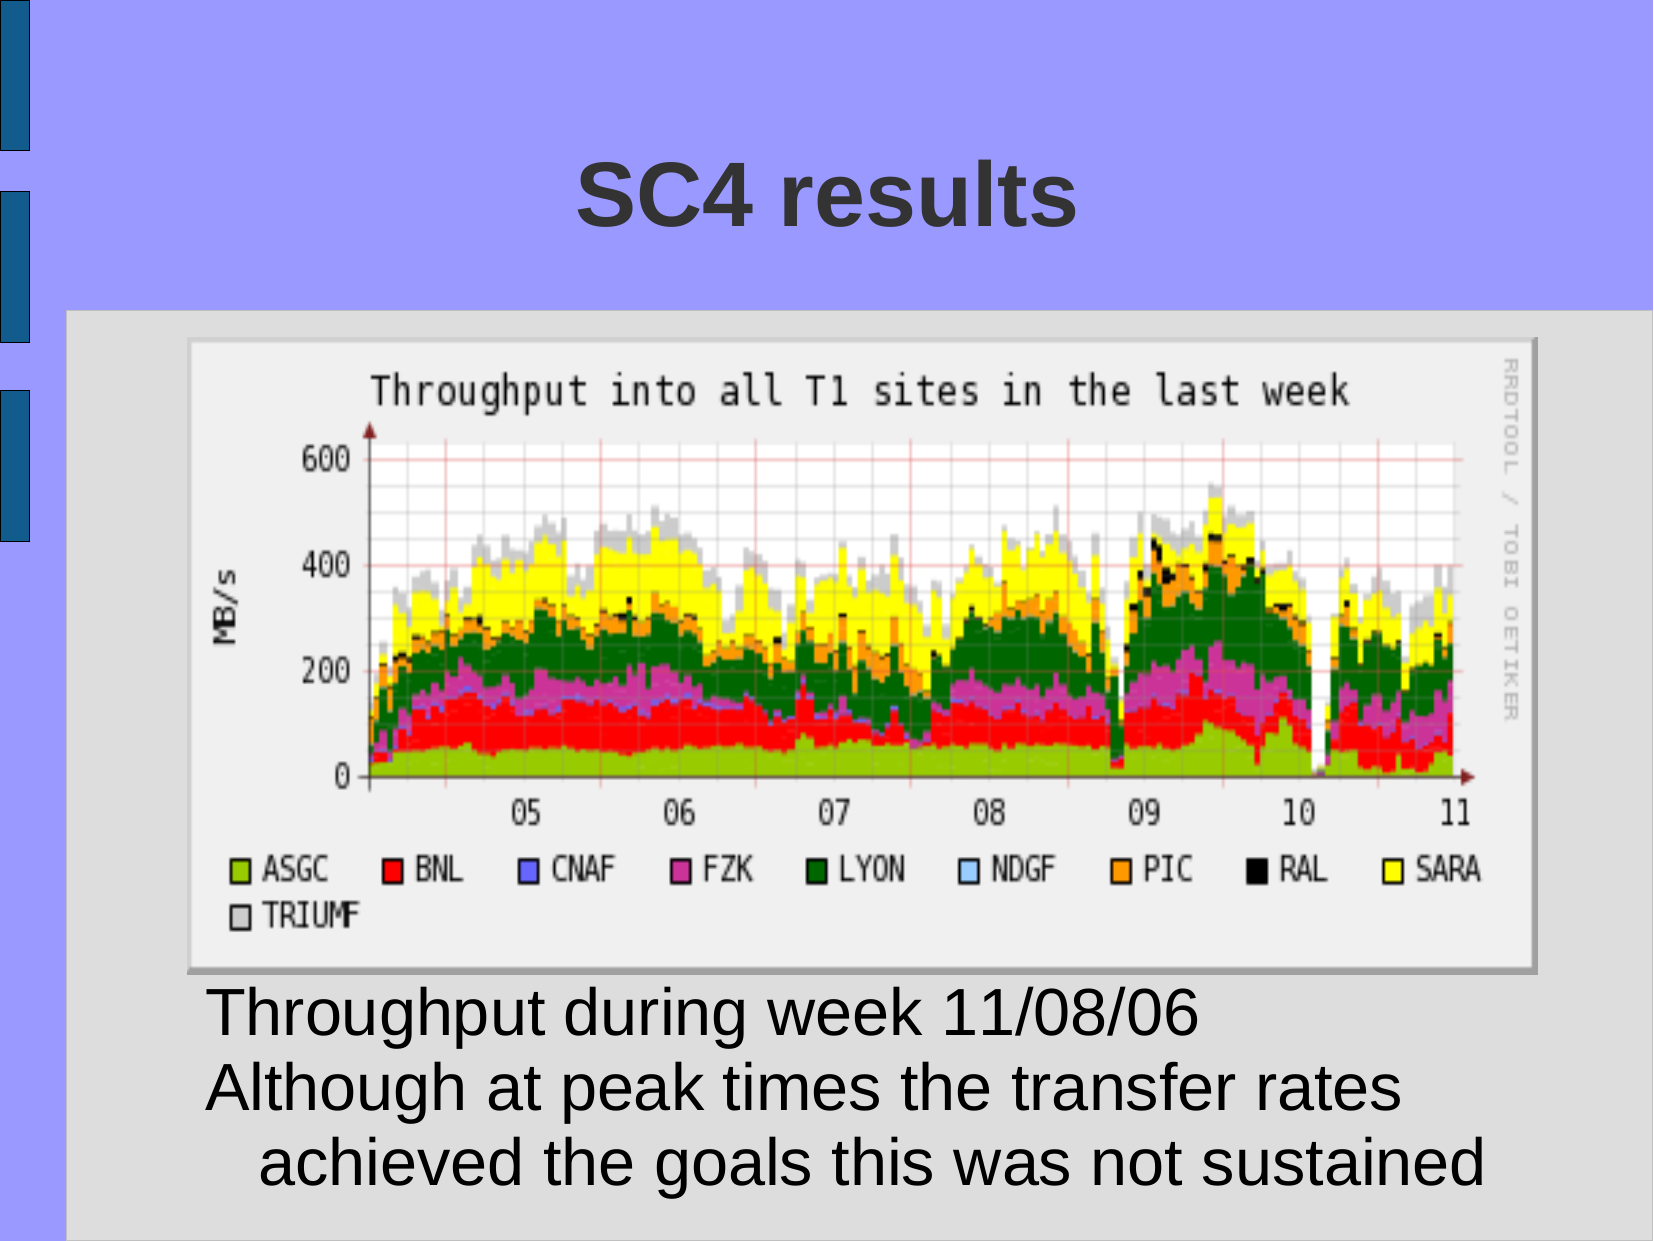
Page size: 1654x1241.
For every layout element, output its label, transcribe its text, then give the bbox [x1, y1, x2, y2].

title SC4 results [121, 91, 1534, 299]
picture [187, 337, 1538, 976]
list Throughput during week 11/08/06 Although at peak times the transfer rates achieved the goals this was not sustained [187, 975, 1534, 1218]
